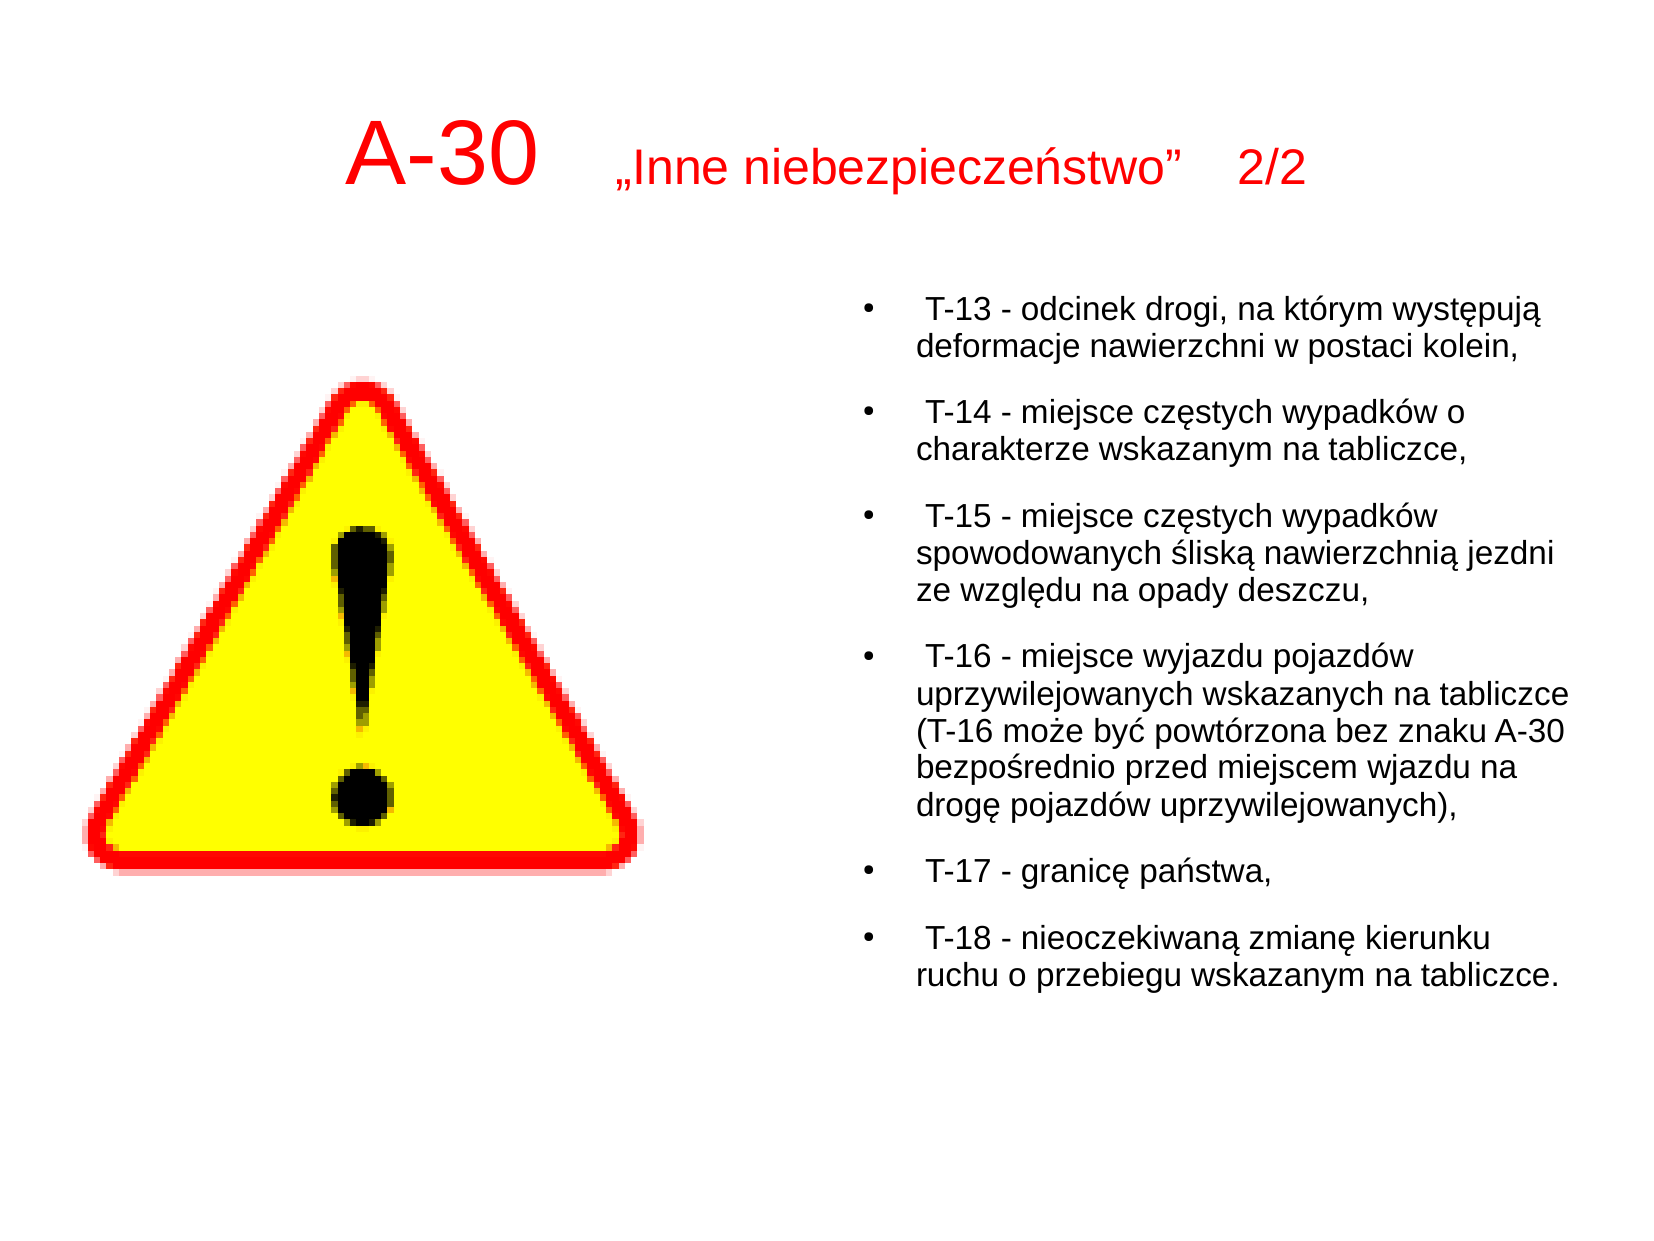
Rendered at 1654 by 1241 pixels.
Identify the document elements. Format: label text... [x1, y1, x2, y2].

picture [82, 376, 644, 876]
list T-13 - odcinek drogi, na którym występują deformacje nawierzchni w postaci kolein, T-14 - miejsce częstych wypadków o charakterze wskazanym na tabliczce, T-15 - miejsce częstych wypadków spowodowanych śliską nawierzchnią jezdni ze względu na opady deszczu, T-16 - miejsce wyjazdu pojazdów uprzywilejowanych wskazanych na tabliczce (T-16 może być powtórzona bez znaku A-30 bezpośrednio przed miejscem wjazdu na drogę pojazdów uprzywilejowanych), T-17 - granicę państwa, T-18 - nieoczekiwaną zmianę kierunku ruchu o przebiegu wskazanym na tabliczce. [845, 290, 1572, 1094]
title A-30 „Inne niebezpieczeństwo” 2/2 [82, 56, 1571, 250]
